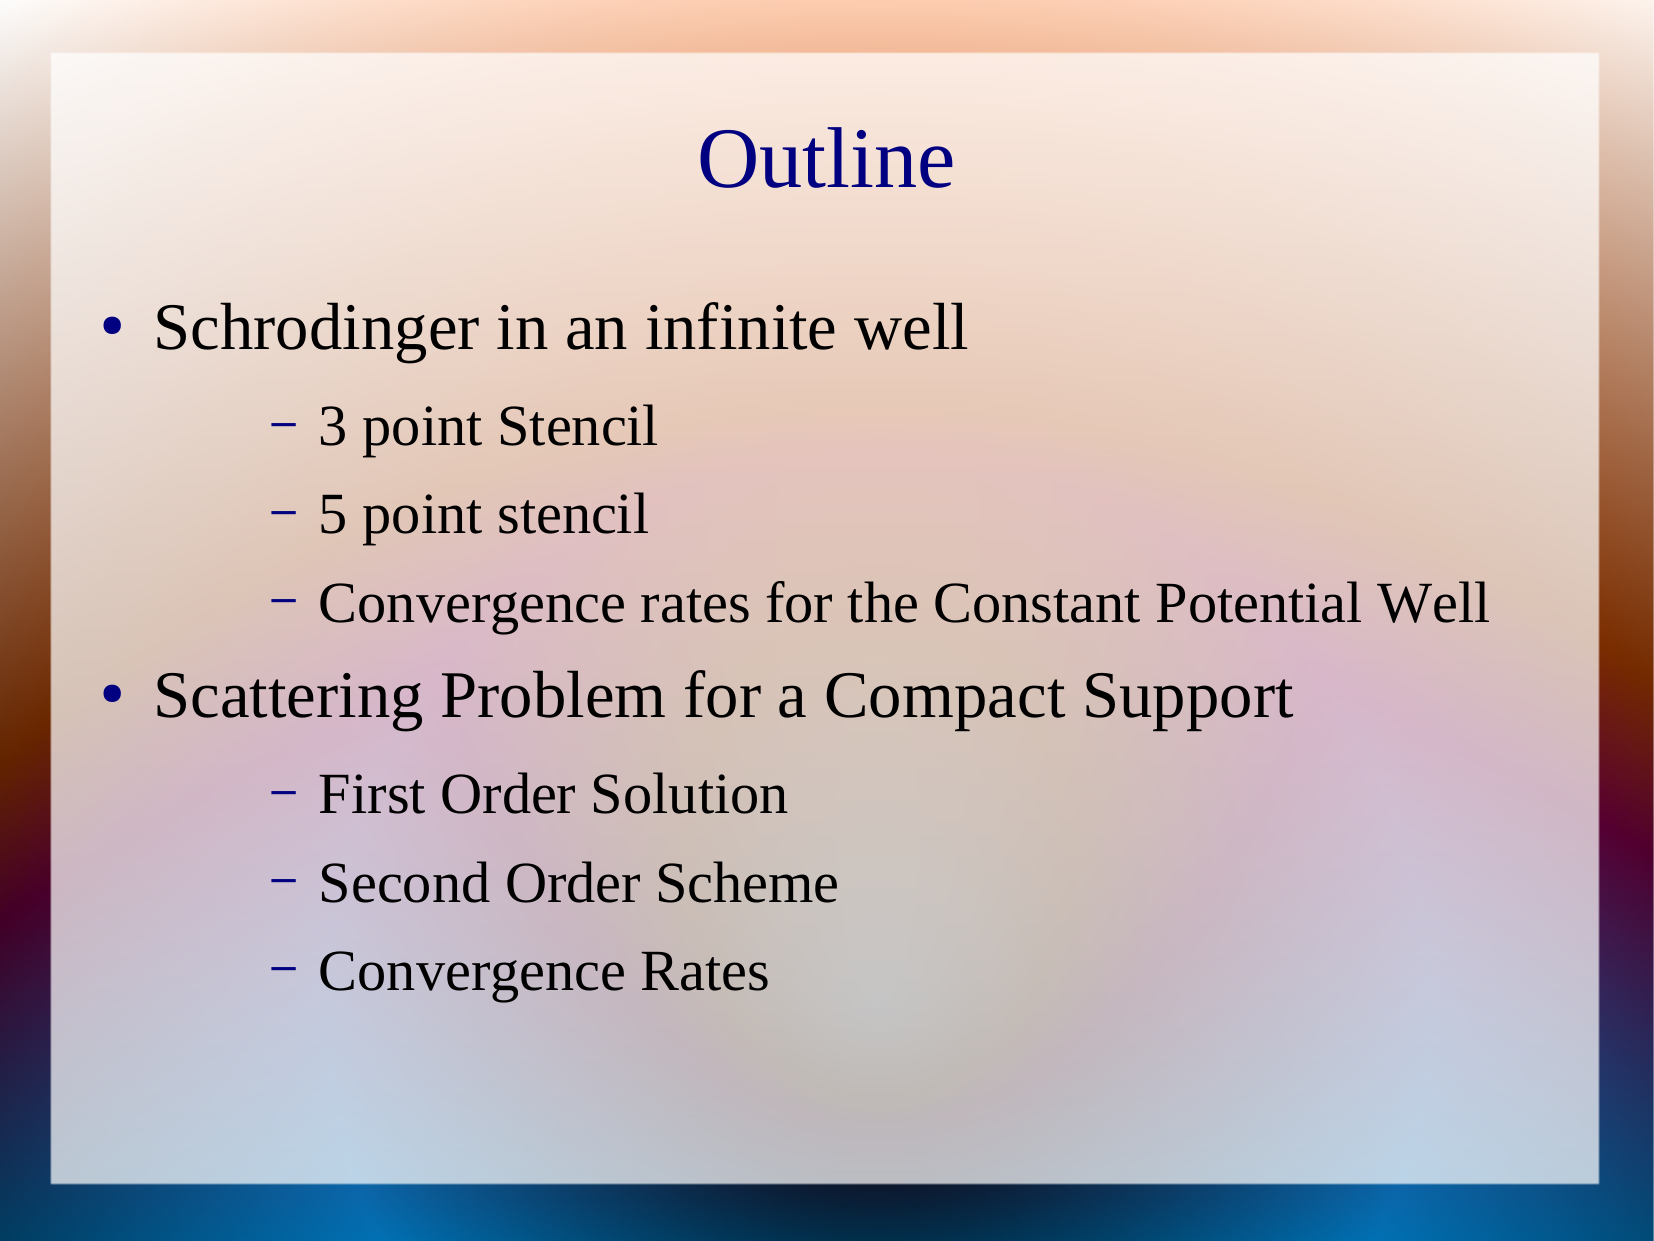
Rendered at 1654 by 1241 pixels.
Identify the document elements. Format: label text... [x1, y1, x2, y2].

title Outline [82, 55, 1571, 263]
list Schrodinger in an infinite well 3 point Stencil 5 point stencil Convergence rates for the Constant Potential Well Scattering Problem for a Compact Support First Order Solution Second Order Scheme Convergence Rates [82, 290, 1571, 1034]
picture [0, 0, 1654, 1241]
